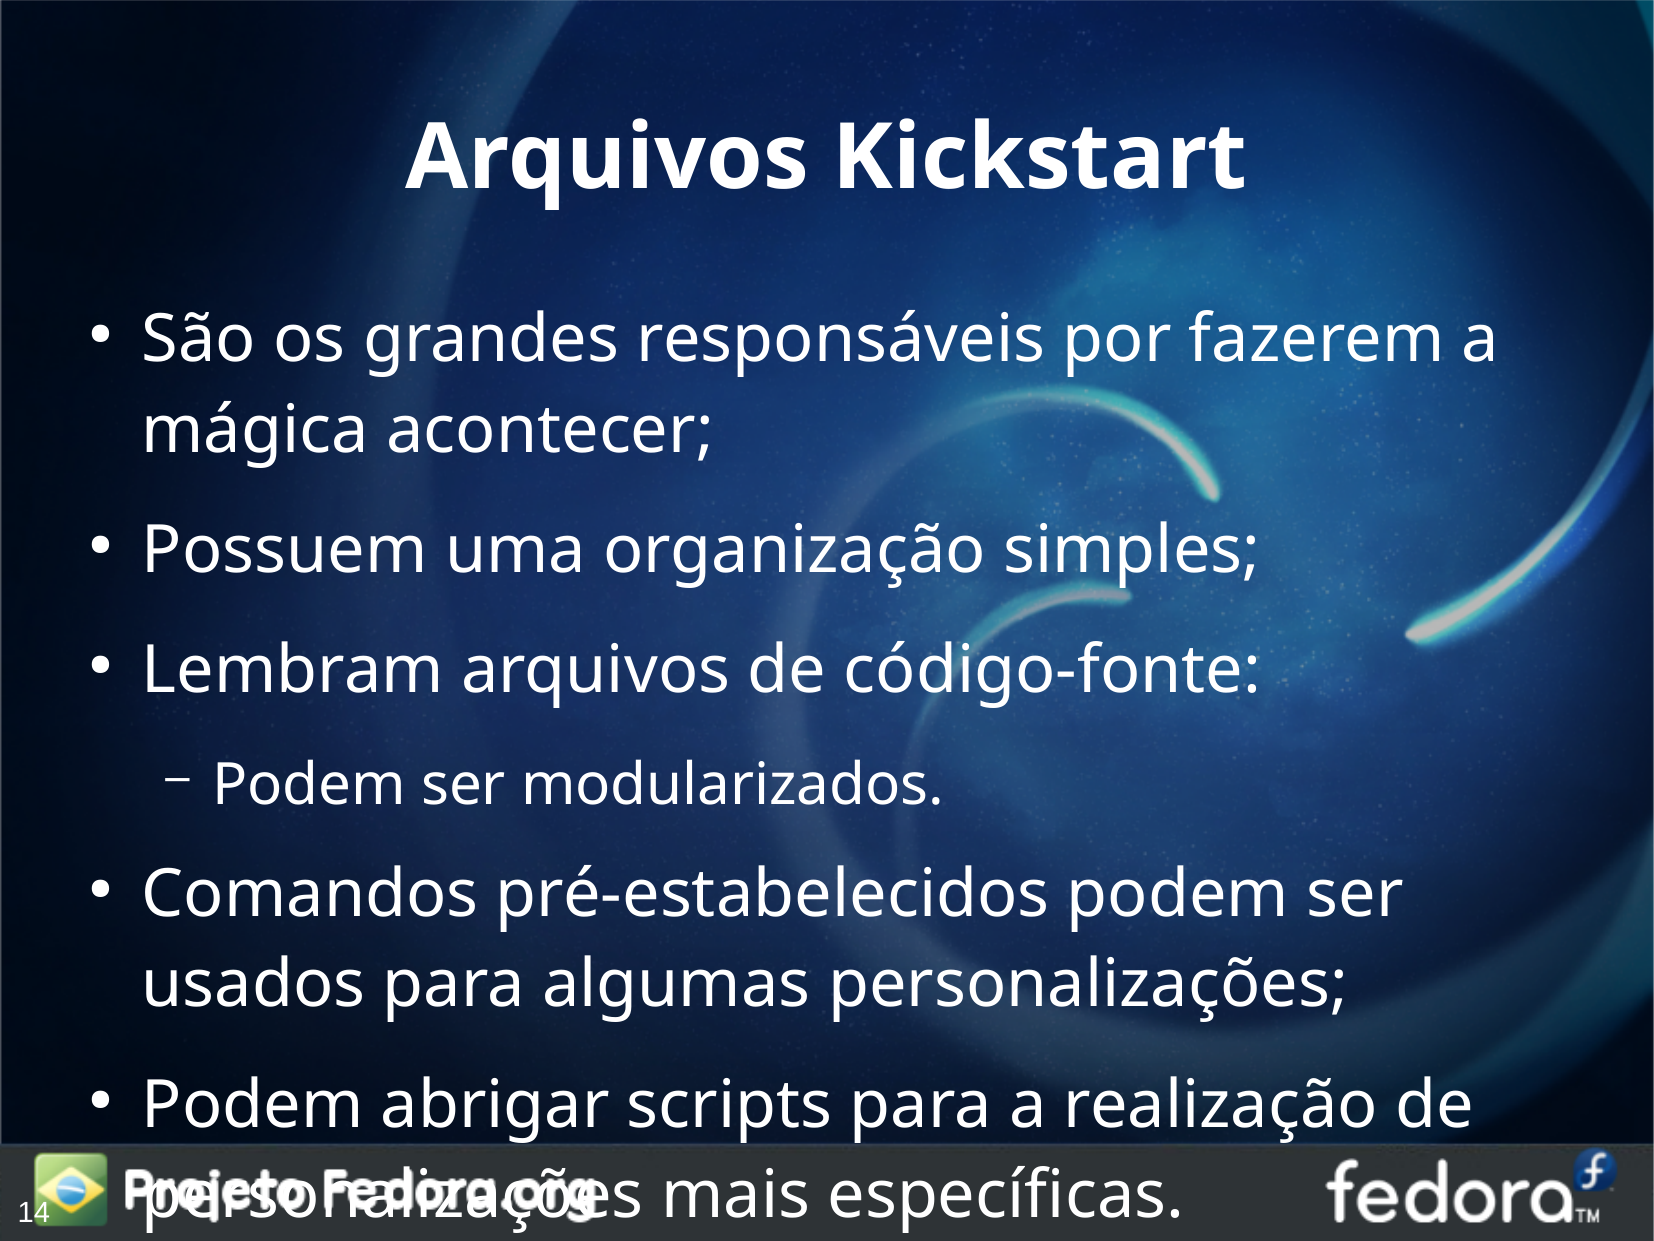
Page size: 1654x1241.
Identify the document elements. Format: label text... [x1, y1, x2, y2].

title Arquivos Kickstart [82, 49, 1571, 257]
list São os grandes responsáveis por fazerem a mágica acontecer; Possuem uma organização simples; Lembram arquivos de código-fonte: Podem ser modularizados. Comandos pré-estabelecidos podem ser usados para algumas personalizações; Podem abrigar scripts para a realização de personalizações mais específicas. [70, 290, 1559, 1122]
picture [0, 0, 1654, 1241]
